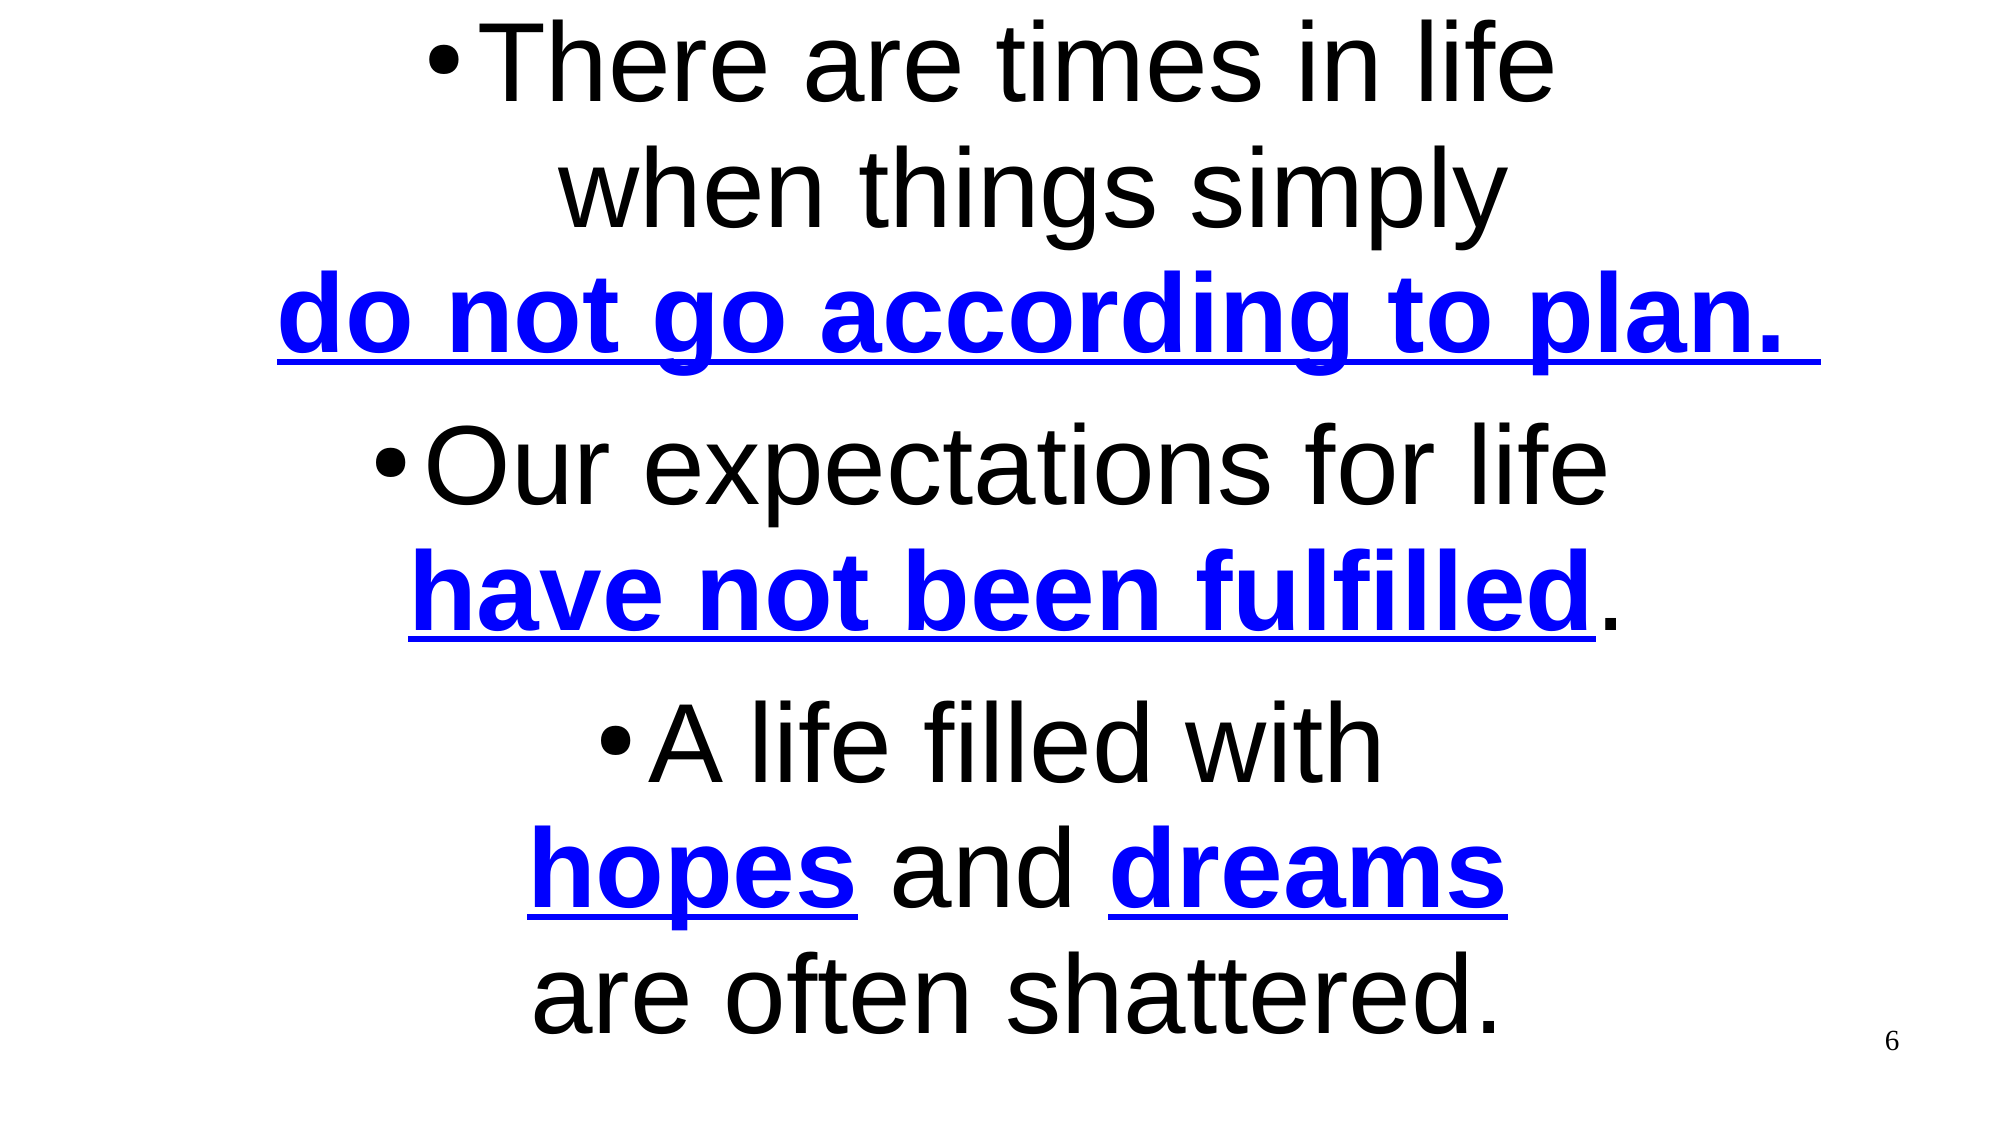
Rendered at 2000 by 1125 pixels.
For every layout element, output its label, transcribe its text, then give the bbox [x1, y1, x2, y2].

list There are times in life when things simply do not go according to plan. Our expectations for life have not been fulfilled. A life filled with hopes and dreams are often shattered. [0, 0, 1996, 1123]
